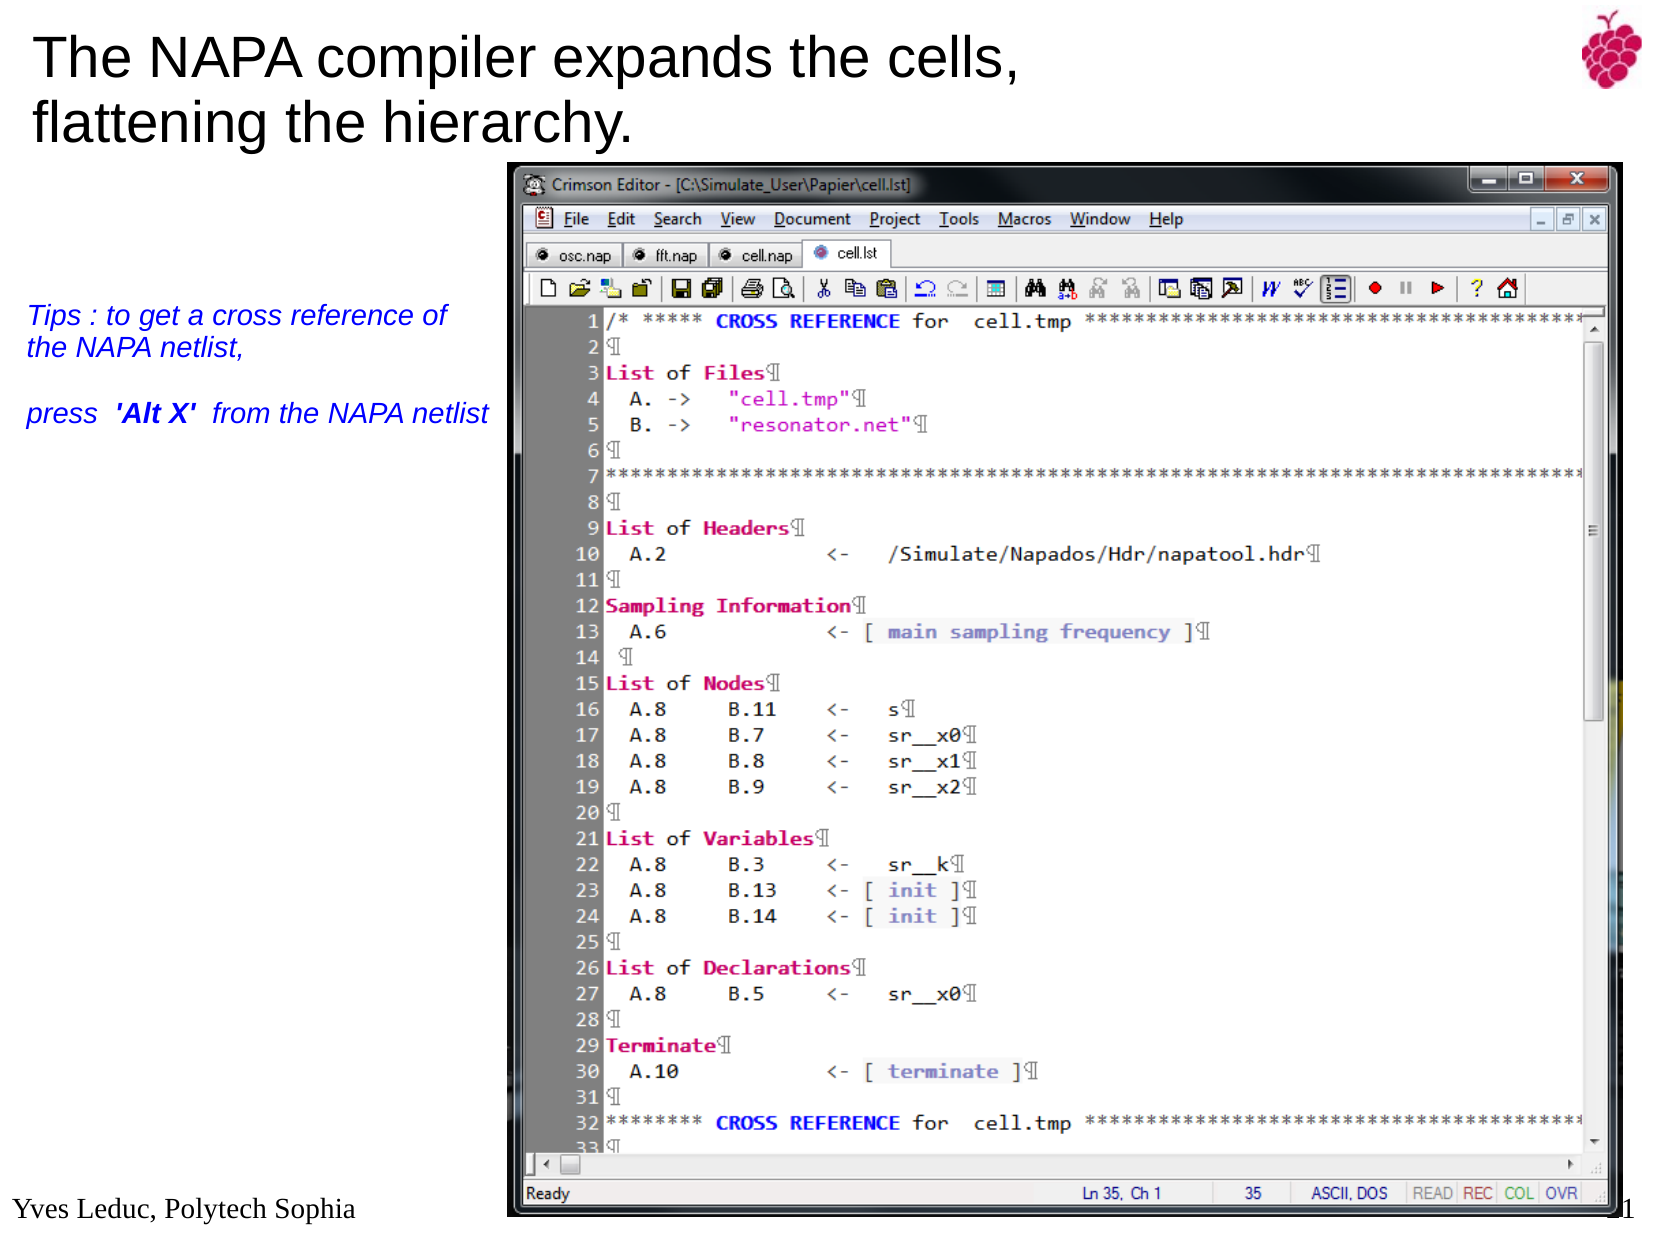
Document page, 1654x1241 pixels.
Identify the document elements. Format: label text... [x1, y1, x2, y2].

text_box Tips : to get a cross reference of the NAPA netlist, press 'Alt X' from the NAPA netlist [11, 291, 504, 438]
picture [507, 162, 1623, 1217]
text_box The NAPA compiler expands the cells, flattening the hierarchy. [17, 17, 1341, 163]
picture [1582, 5, 1642, 89]
